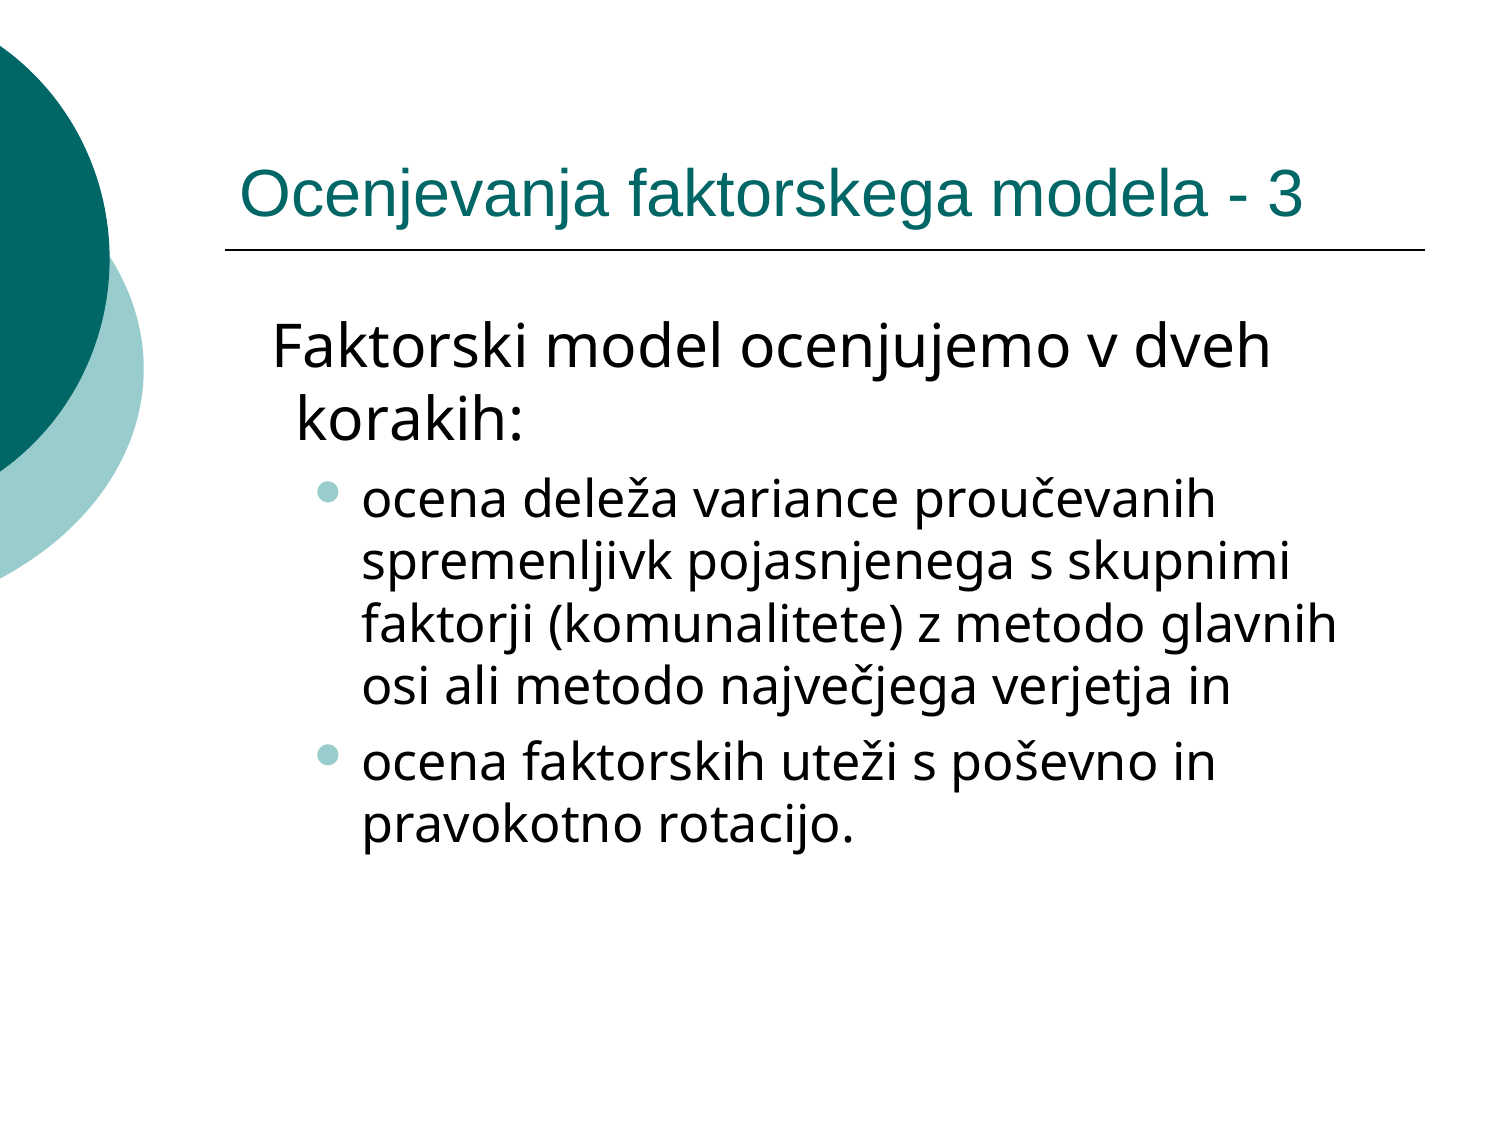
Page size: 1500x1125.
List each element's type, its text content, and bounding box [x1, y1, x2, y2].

title Ocenjevanja faktorskega modela - 3 [224, 49, 1425, 237]
list Faktorski model ocenjujemo v dveh korakih: ocena deleža variance proučevanih spremenljivk pojasnjenega s skupnimi faktorji (komunalitete) z metodo glavnih osi ali metodo največjega verjetja in ocena faktorskih uteži s poševno in pravokotno rotacijo. [224, 299, 1425, 975]
